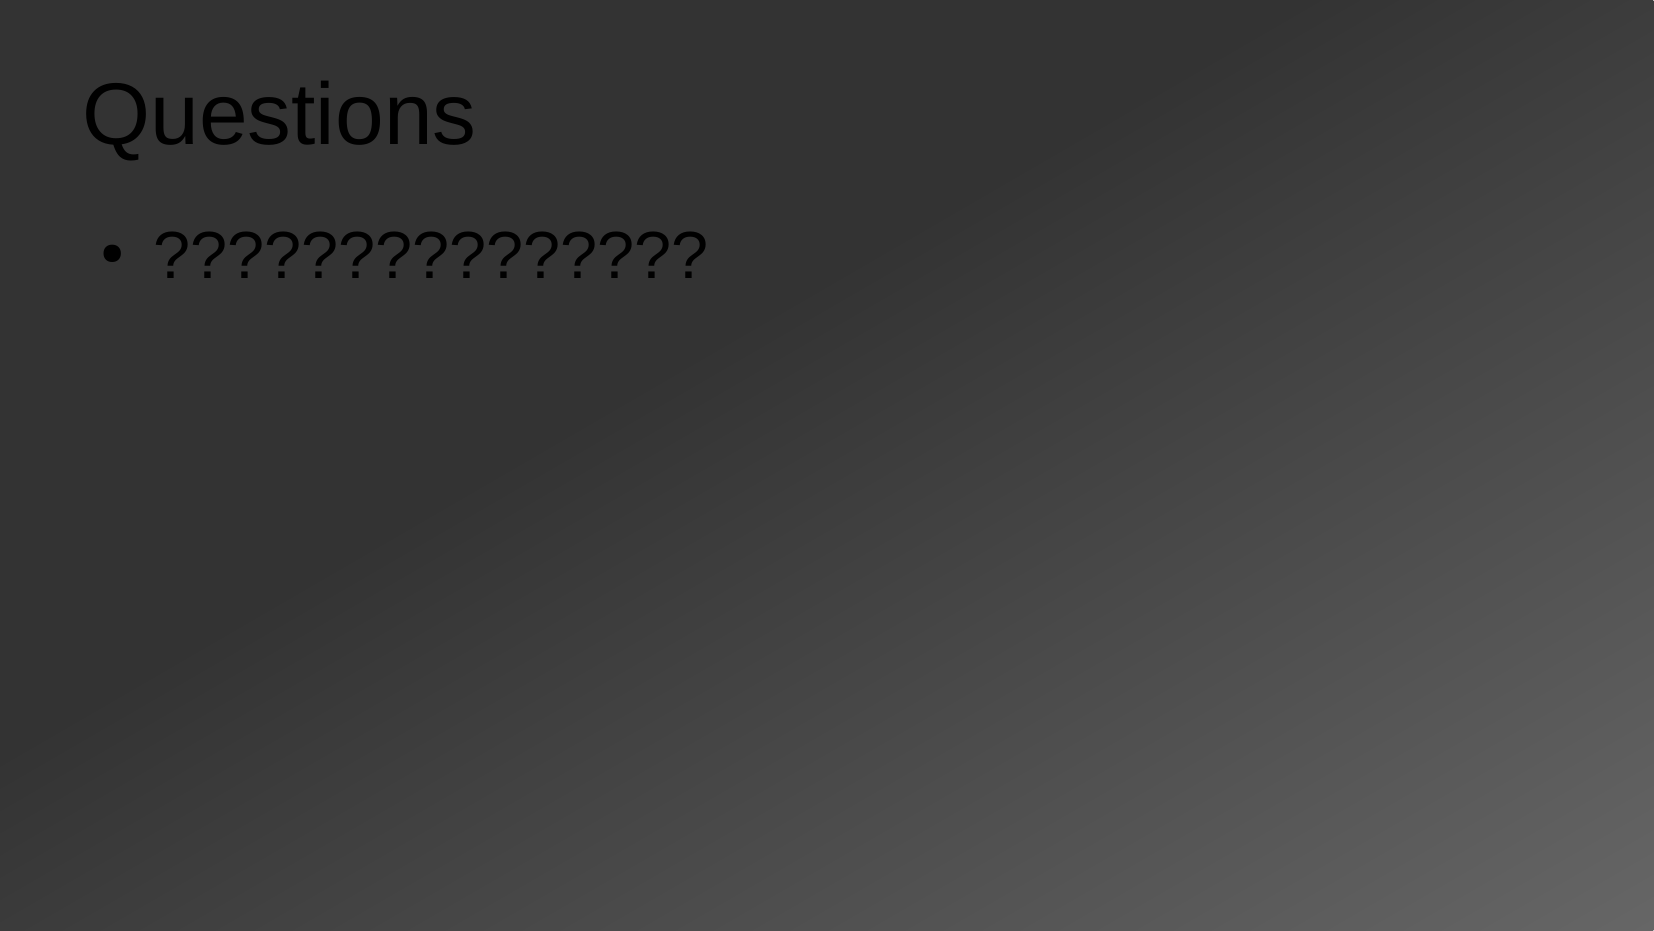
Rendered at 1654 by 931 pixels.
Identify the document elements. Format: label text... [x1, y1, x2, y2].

title Questions [82, 37, 1571, 193]
list ??????????????? [82, 217, 1613, 826]
